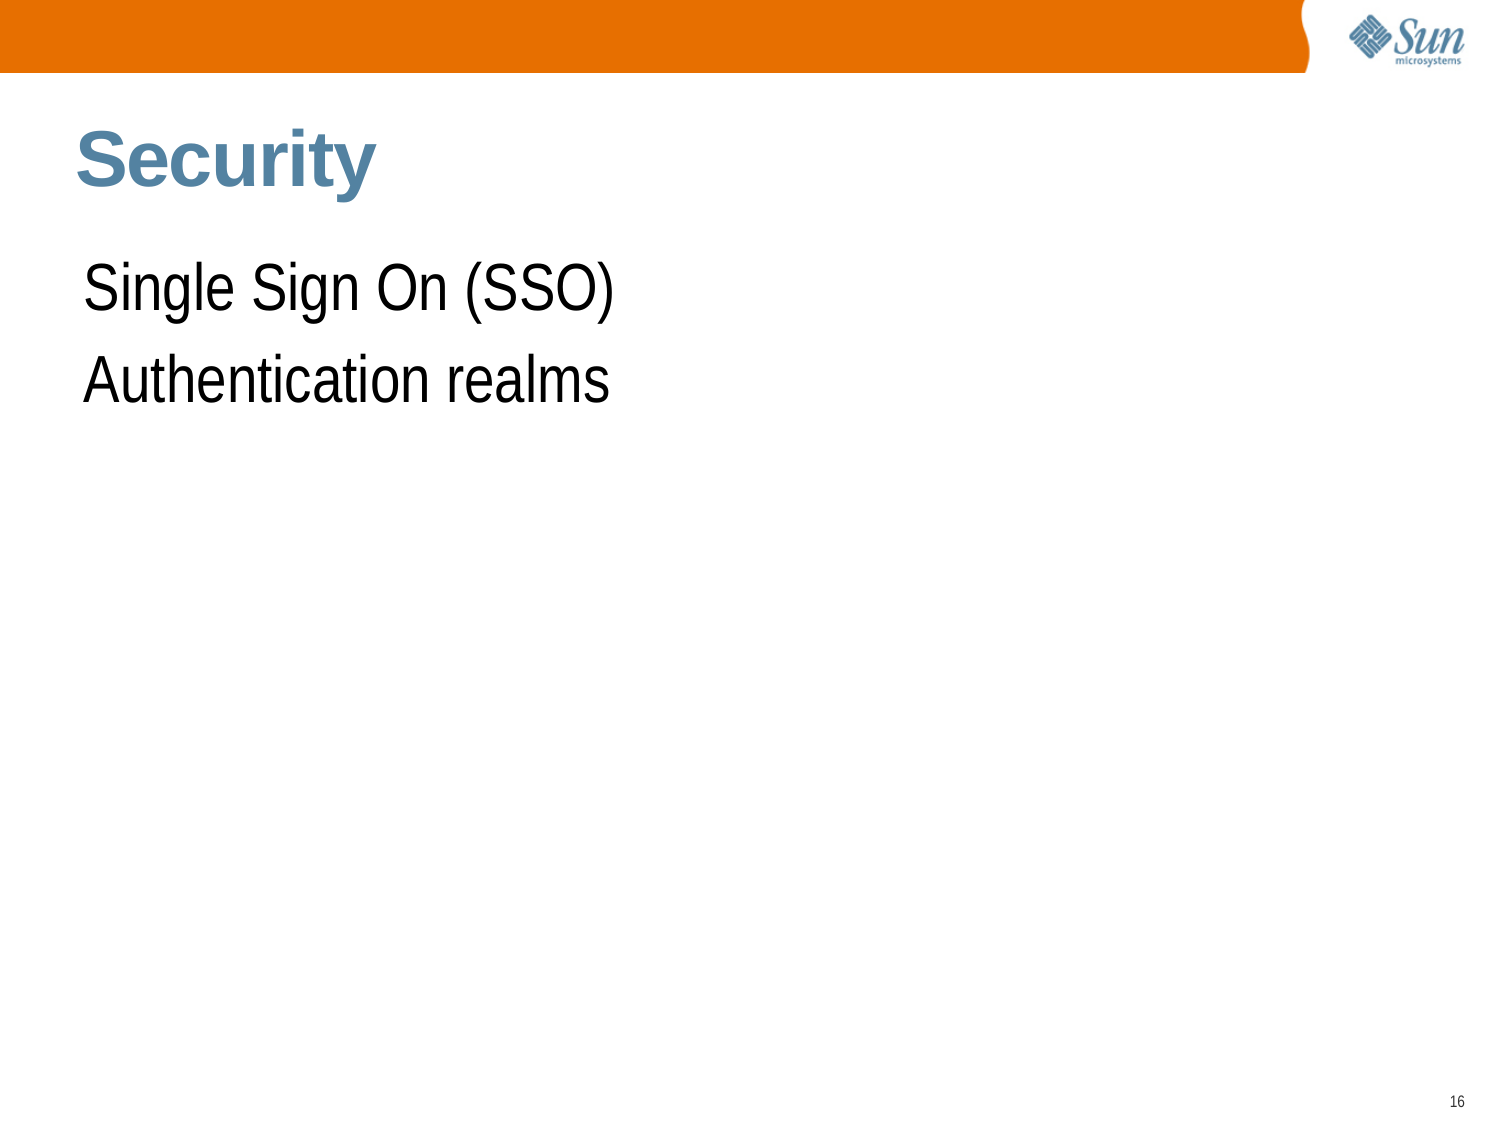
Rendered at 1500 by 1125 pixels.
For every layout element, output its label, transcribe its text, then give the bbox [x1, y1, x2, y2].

picture [0, 0, 1500, 73]
title Security [75, 123, 1437, 227]
list Single Sign On (SSO) Authentication realms [64, 258, 1401, 1062]
